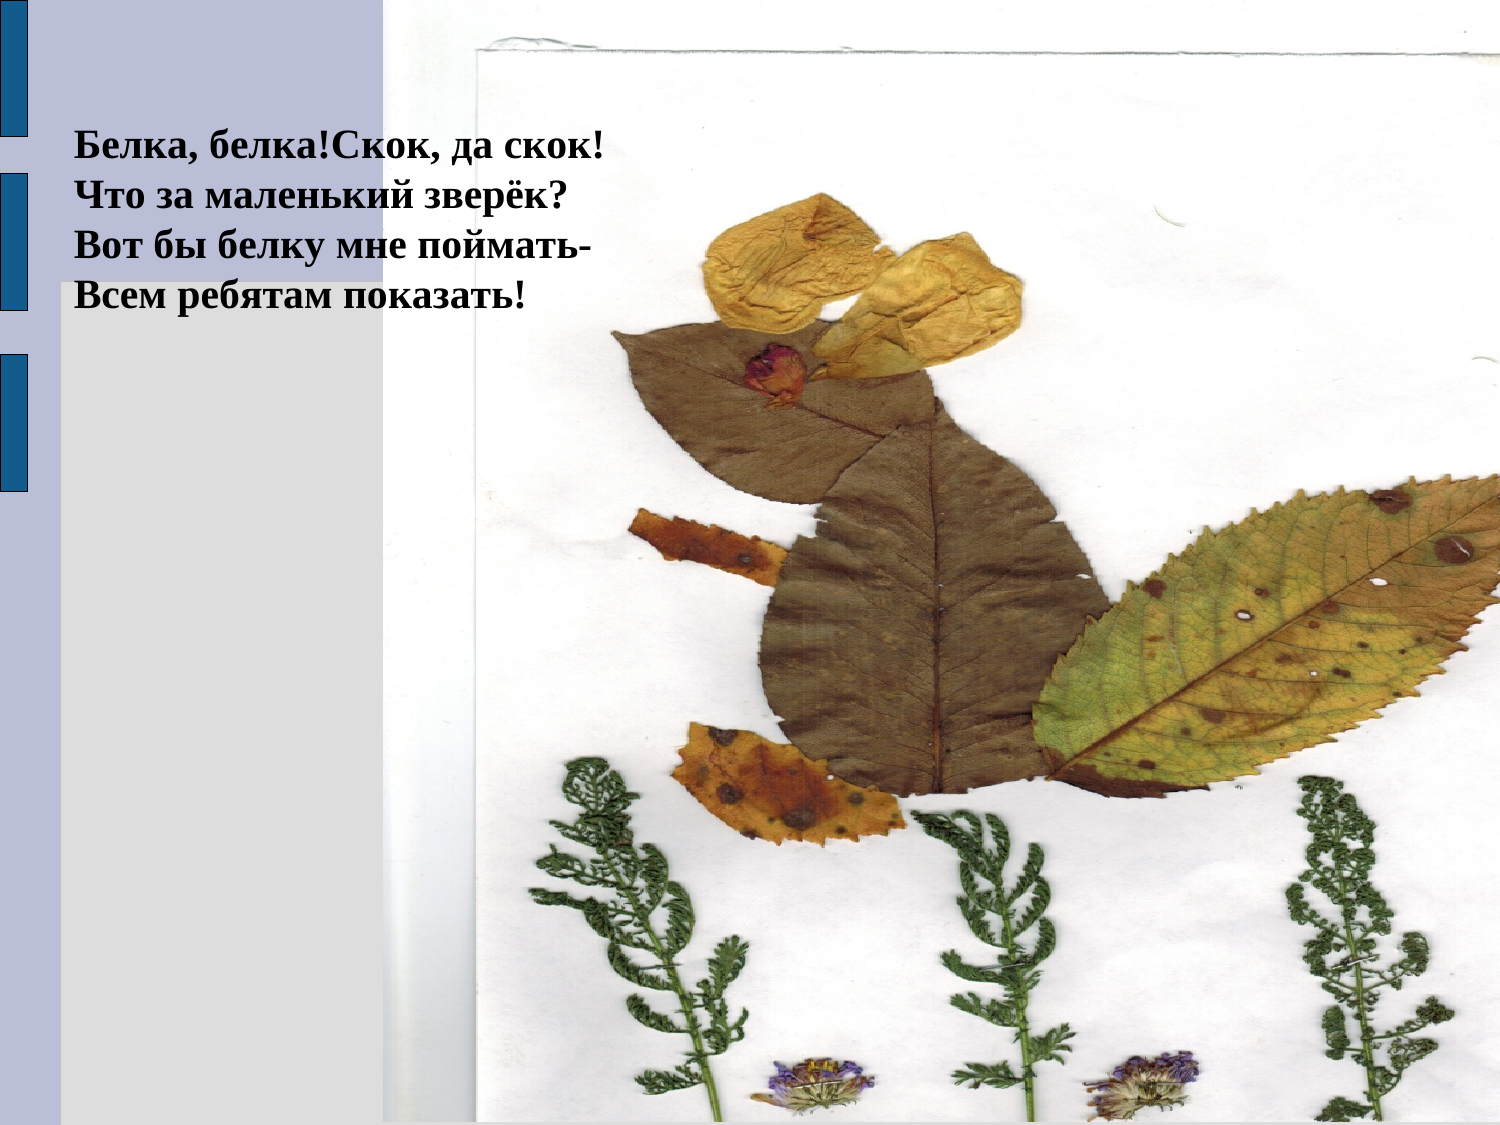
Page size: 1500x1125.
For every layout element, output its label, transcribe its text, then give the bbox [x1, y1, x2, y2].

picture [383, 0, 1500, 1123]
text_box Белка, белка!Скок, да скок! Что за маленький зверёк? Вот бы белку мне поймать- Всем ребятам показать! [59, 109, 650, 375]
